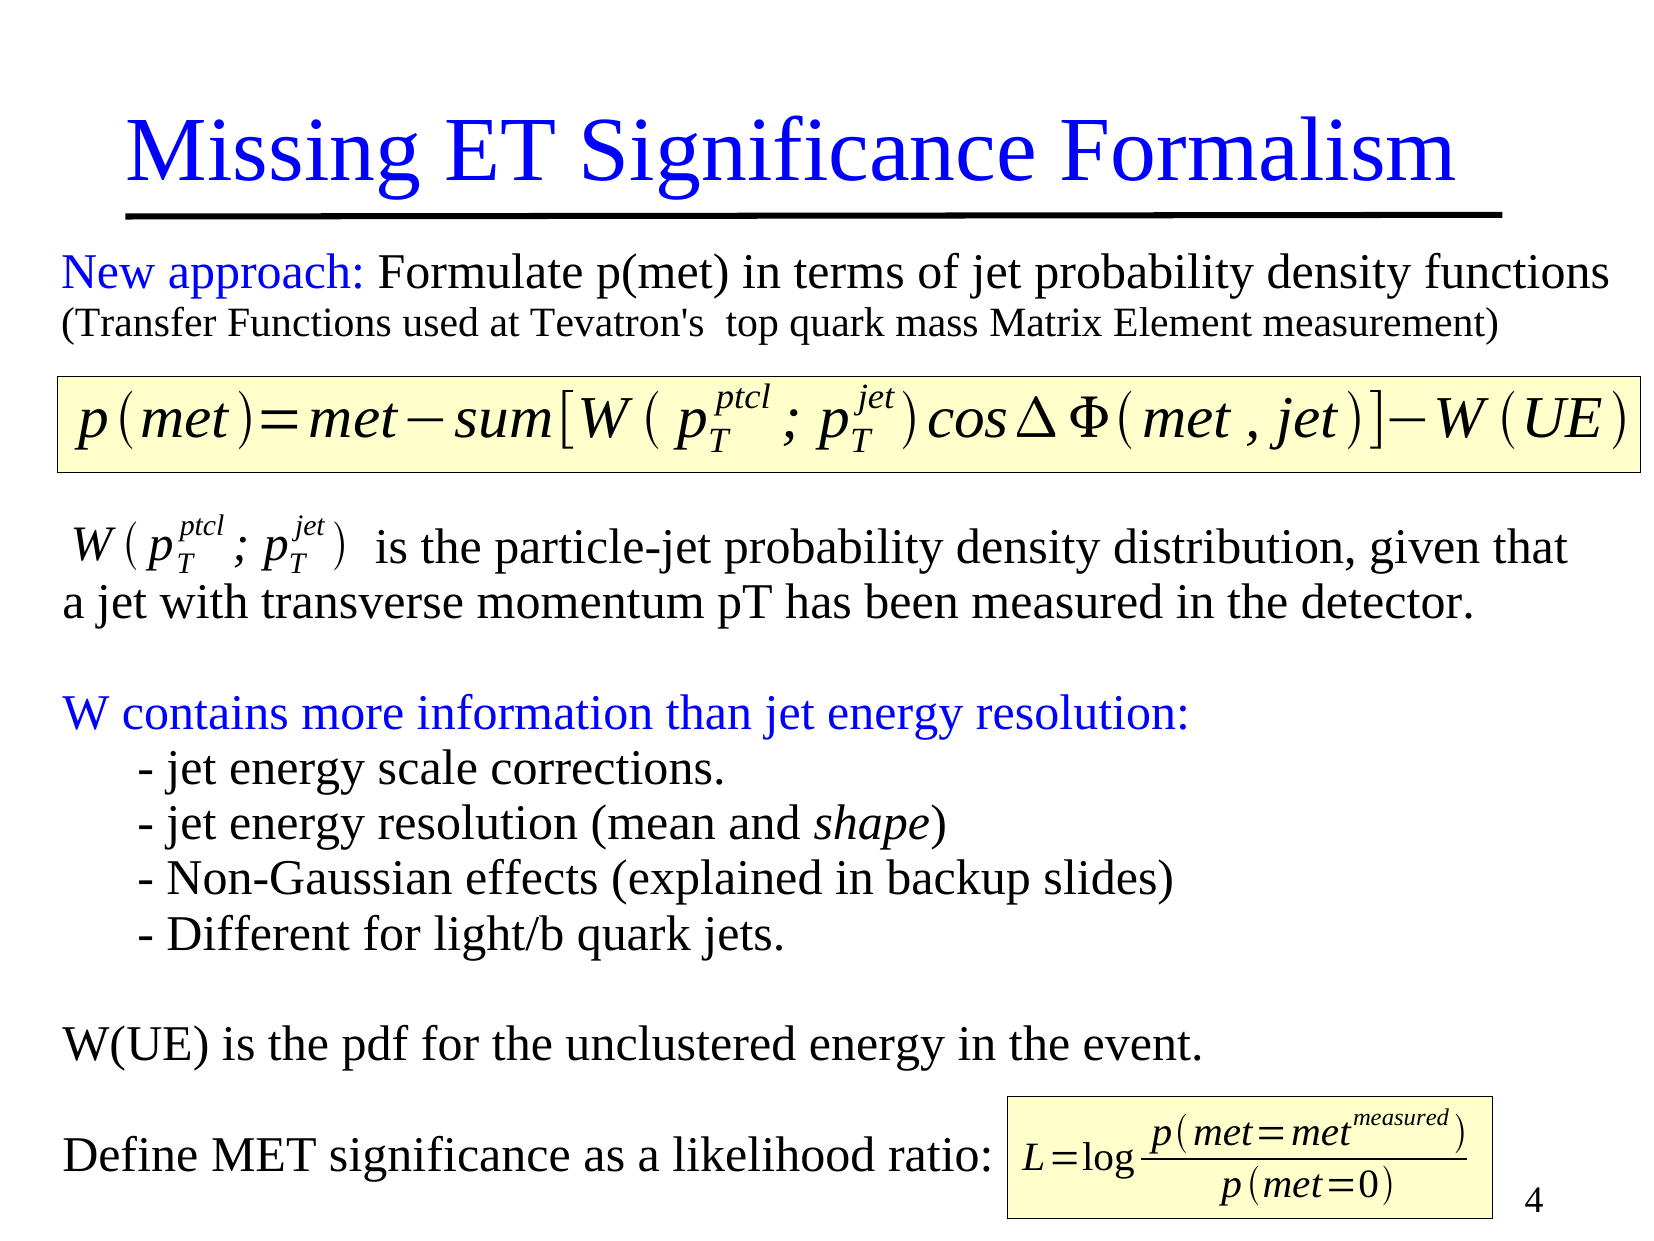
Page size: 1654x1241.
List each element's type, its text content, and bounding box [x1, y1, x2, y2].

text_box is the particle-jet probability density distribution, given that a jet with transverse momentum pT has been measured in the detector. W contains more information than jet energy resolution: - jet energy scale corrections. - jet energy resolution (mean and shape) - Non-Gaussian effects (explained in backup slides) - Different for light/b quark jets. W(UE) is the pdf for the unclustered energy in the event. Define MET significance as a likelihood ratio: [62, 518, 1538, 1183]
chart [55, 378, 1645, 461]
text_box Missing ET Significance Formalism [125, 98, 1602, 212]
text_box [57, 461, 1641, 473]
chart [58, 511, 359, 581]
chart [1009, 1104, 1479, 1209]
text_box New approach: Formulate p(met) in terms of jet probability density functions (Transfer Functions used at Tevatron's top quark mass Matrix Element measurement) [61, 243, 1591, 401]
text_box [1007, 1096, 1493, 1219]
